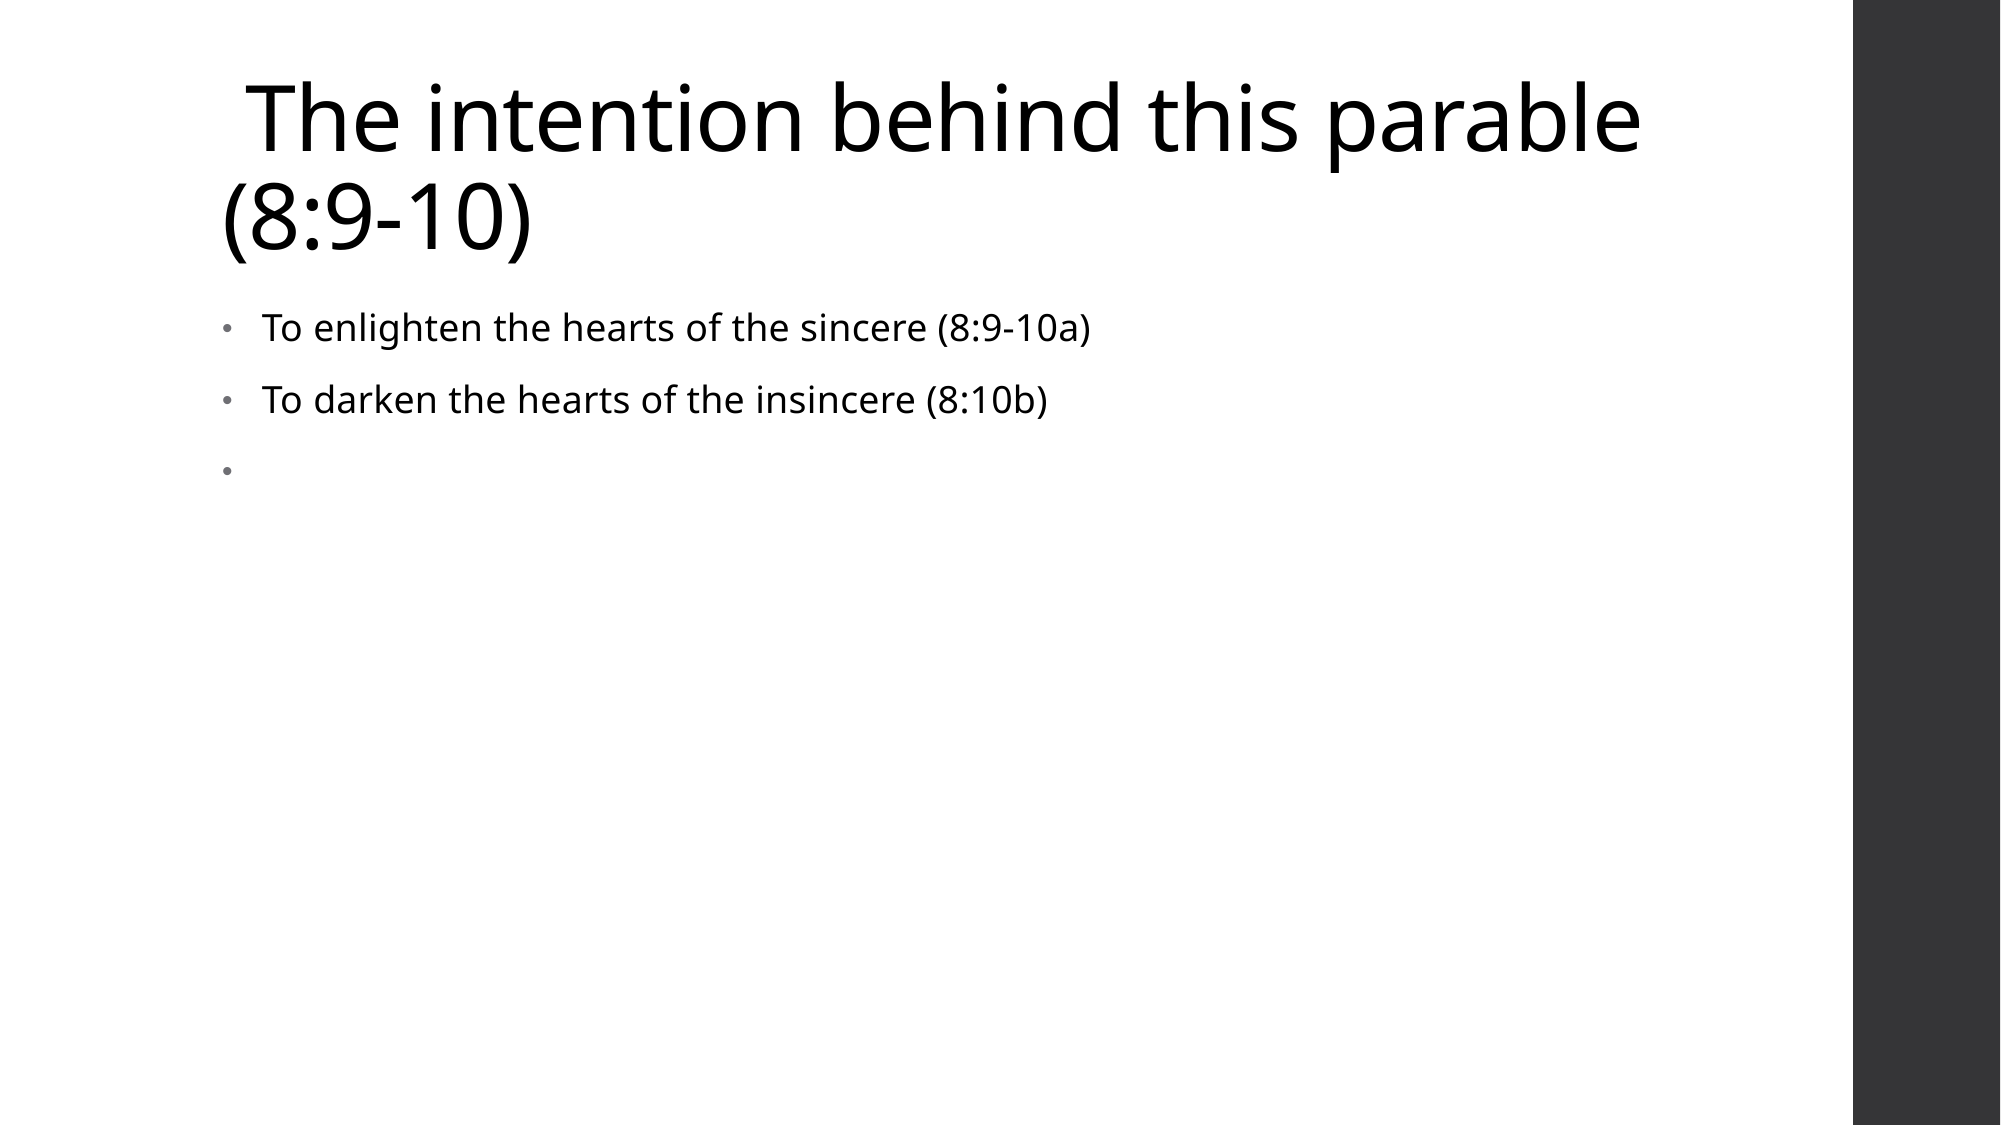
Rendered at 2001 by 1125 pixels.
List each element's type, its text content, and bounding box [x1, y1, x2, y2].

list To enlighten the hearts of the sincere (8:9-10a) To darken the hearts of the insincere (8:10b) [206, 299, 1617, 1014]
title The intention behind this parable (8:9-10) [206, 60, 1797, 278]
